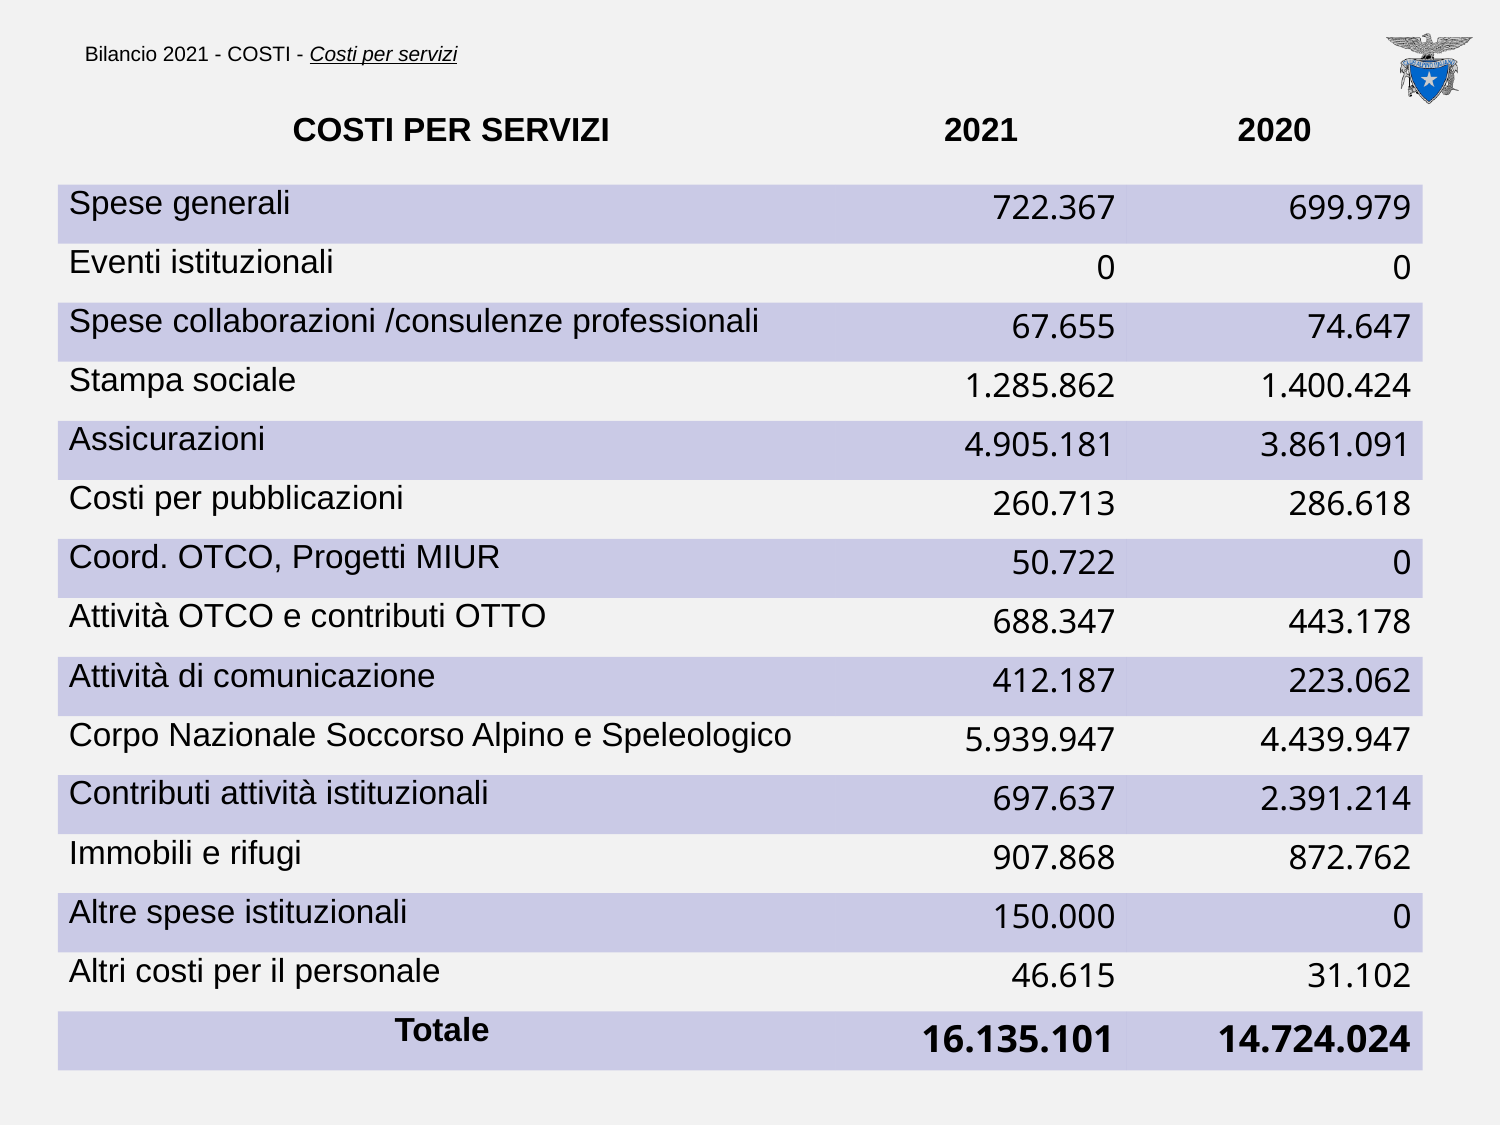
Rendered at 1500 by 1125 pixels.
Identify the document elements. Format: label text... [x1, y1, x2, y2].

table_cell 50.722 [836, 539, 1127, 598]
table_cell Eventi istituzionali [58, 244, 836, 303]
table_cell 0 [836, 244, 1127, 303]
table_cell 74.647 [1127, 303, 1423, 362]
table_cell 4.905.181 [836, 421, 1127, 480]
table_cell Spese collaborazioni /consulenze professionali [58, 303, 836, 362]
table_cell 412.187 [836, 657, 1127, 716]
table_cell 1.285.862 [836, 362, 1127, 421]
table_cell 0 [1127, 539, 1423, 598]
table_cell 697.637 [836, 775, 1127, 834]
table_cell 872.762 [1127, 834, 1423, 893]
table_cell 722.367 [836, 185, 1127, 244]
table_cell Immobili e rifugi [58, 834, 836, 893]
table_cell Totale [58, 1011, 836, 1070]
table_cell Coord. OTCO, Progetti MIUR [58, 539, 836, 598]
table_cell 688.347 [836, 598, 1127, 657]
table_cell Stampa sociale [58, 362, 836, 421]
table_header COSTI PER SERVIZI [58, 112, 836, 185]
table_cell Attività OTCO e contributi OTTO [58, 598, 836, 657]
table_cell 5.939.947 [836, 716, 1127, 775]
table_cell 1.400.424 [1127, 362, 1423, 421]
table_cell 260.713 [836, 480, 1127, 539]
table_cell 46.615 [836, 952, 1127, 1011]
table_cell Altre spese istituzionali [58, 893, 836, 952]
table_header 2021 [836, 112, 1127, 185]
table_cell Altri costi per il personale [58, 952, 836, 1011]
table_cell Corpo Nazionale Soccorso Alpino e Speleologico [58, 716, 836, 775]
table_cell Contributi attività istituzionali [58, 775, 836, 834]
table_cell 0 [1127, 244, 1423, 303]
picture [1382, 29, 1477, 112]
table_cell 150.000 [836, 893, 1127, 952]
table_cell 3.861.091 [1127, 421, 1423, 480]
table_cell Spese generali [58, 185, 836, 244]
table_cell 699.979 [1127, 185, 1423, 244]
table_cell 0 [1127, 893, 1423, 952]
table_cell 907.868 [836, 834, 1127, 893]
table_cell 4.439.947 [1127, 716, 1423, 775]
table_cell 286.618 [1127, 480, 1423, 539]
table_cell 31.102 [1127, 952, 1423, 1011]
table_cell 223.062 [1127, 657, 1423, 716]
table_header 2020 [1127, 112, 1423, 185]
table_cell 14.724.024 [1127, 1011, 1423, 1070]
table_cell Attività di comunicazione [58, 657, 836, 716]
table_cell 2.391.214 [1127, 775, 1423, 834]
table_cell 67.655 [836, 303, 1127, 362]
text_box Bilancio 2021 - COSTI - Costi per servizi [70, 35, 633, 76]
table_cell 443.178 [1127, 598, 1423, 657]
table_cell Assicurazioni [58, 421, 836, 480]
table_cell 16.135.101 [836, 1011, 1127, 1070]
table_cell Costi per pubblicazioni [58, 480, 836, 539]
